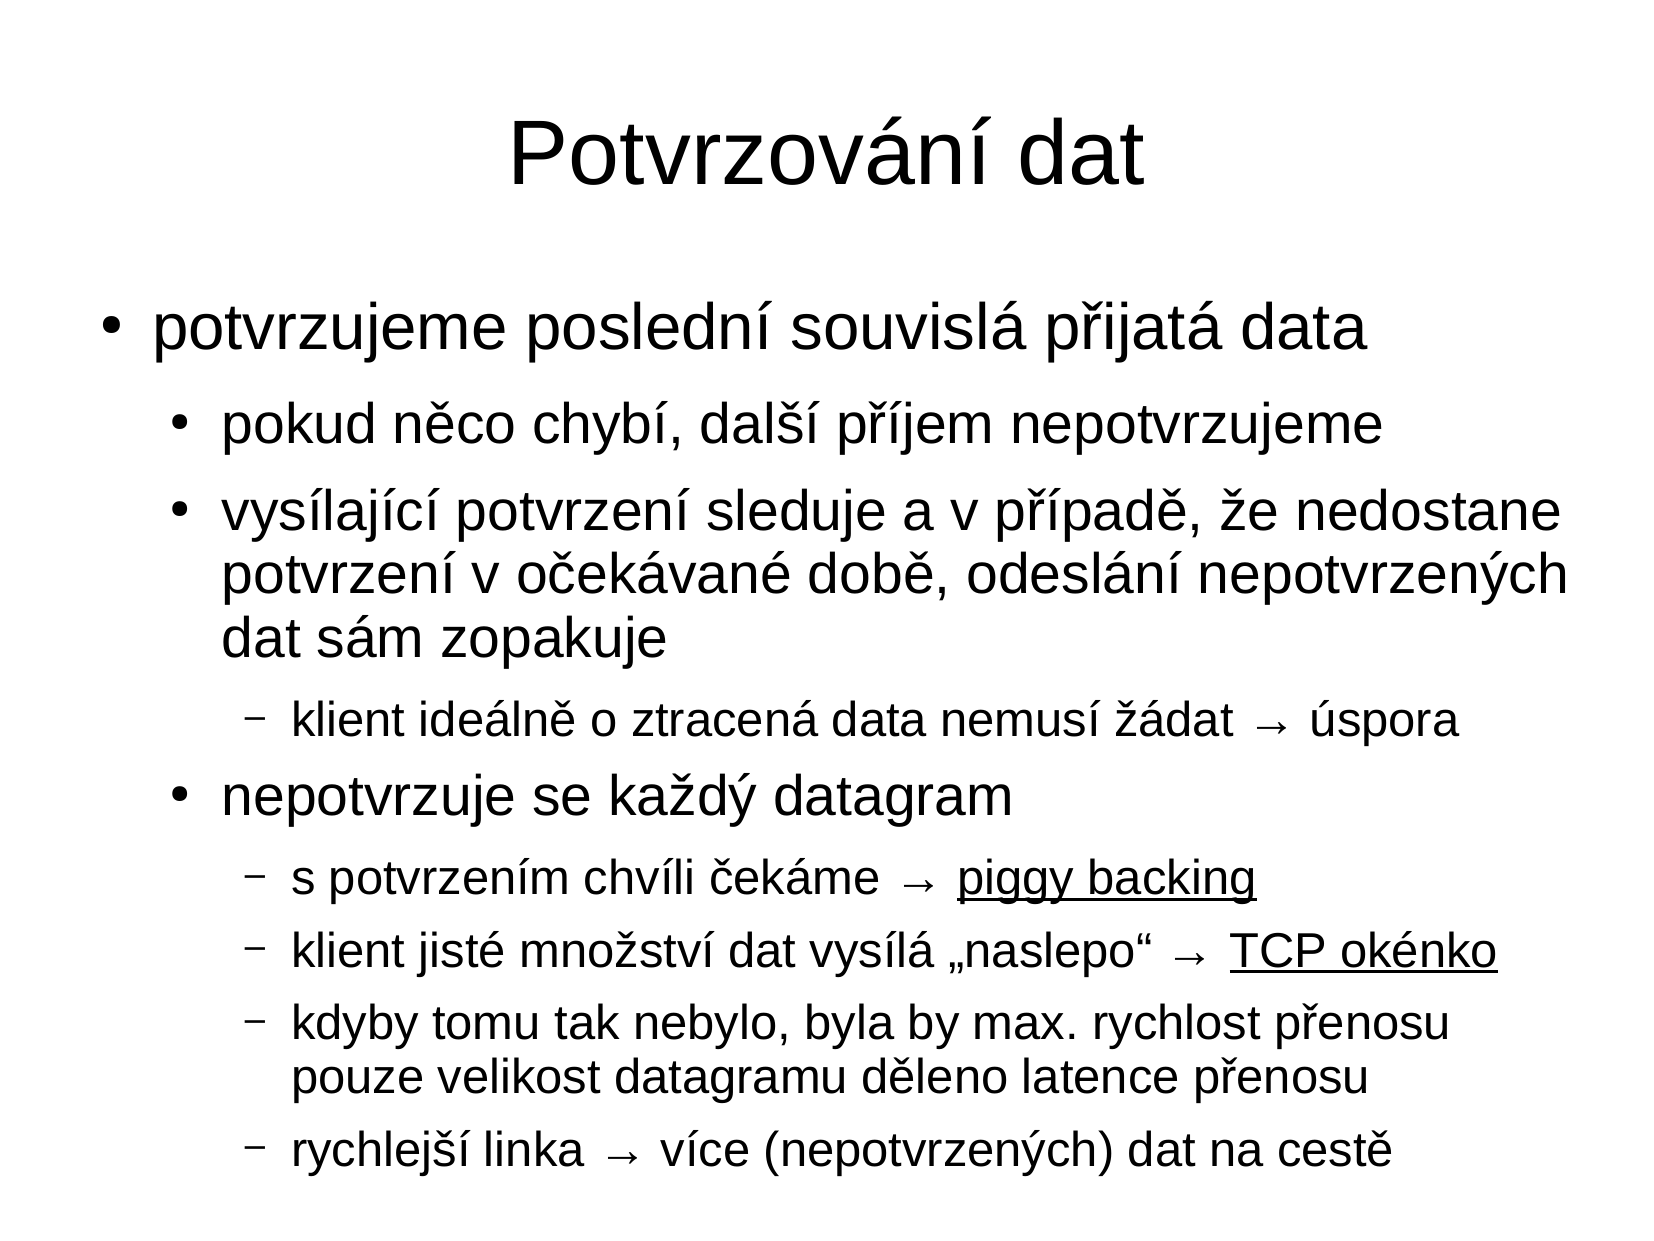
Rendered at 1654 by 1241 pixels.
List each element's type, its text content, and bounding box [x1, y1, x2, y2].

title Potvrzování dat [82, 49, 1571, 257]
list potvrzujeme poslední souvislá přijatá data pokud něco chybí, další příjem nepotvrzujeme vysílající potvrzení sleduje a v případě, že nedostane potvrzení v očekávané době, odeslání nepotvrzených dat sám zopakuje klient ideálně o ztracená data nemusí žádat → úspora nepotvrzuje se každý datagram s potvrzením chvíli čekáme → piggy backing klient jisté množství dat vysílá „naslepo“ → TCP okénko kdyby tomu tak nebylo, byla by max. rychlost přenosu pouze velikost datagramu děleno latence přenosu rychlejší linka → více (nepotvrzených) dat na cestě [82, 290, 1571, 1182]
